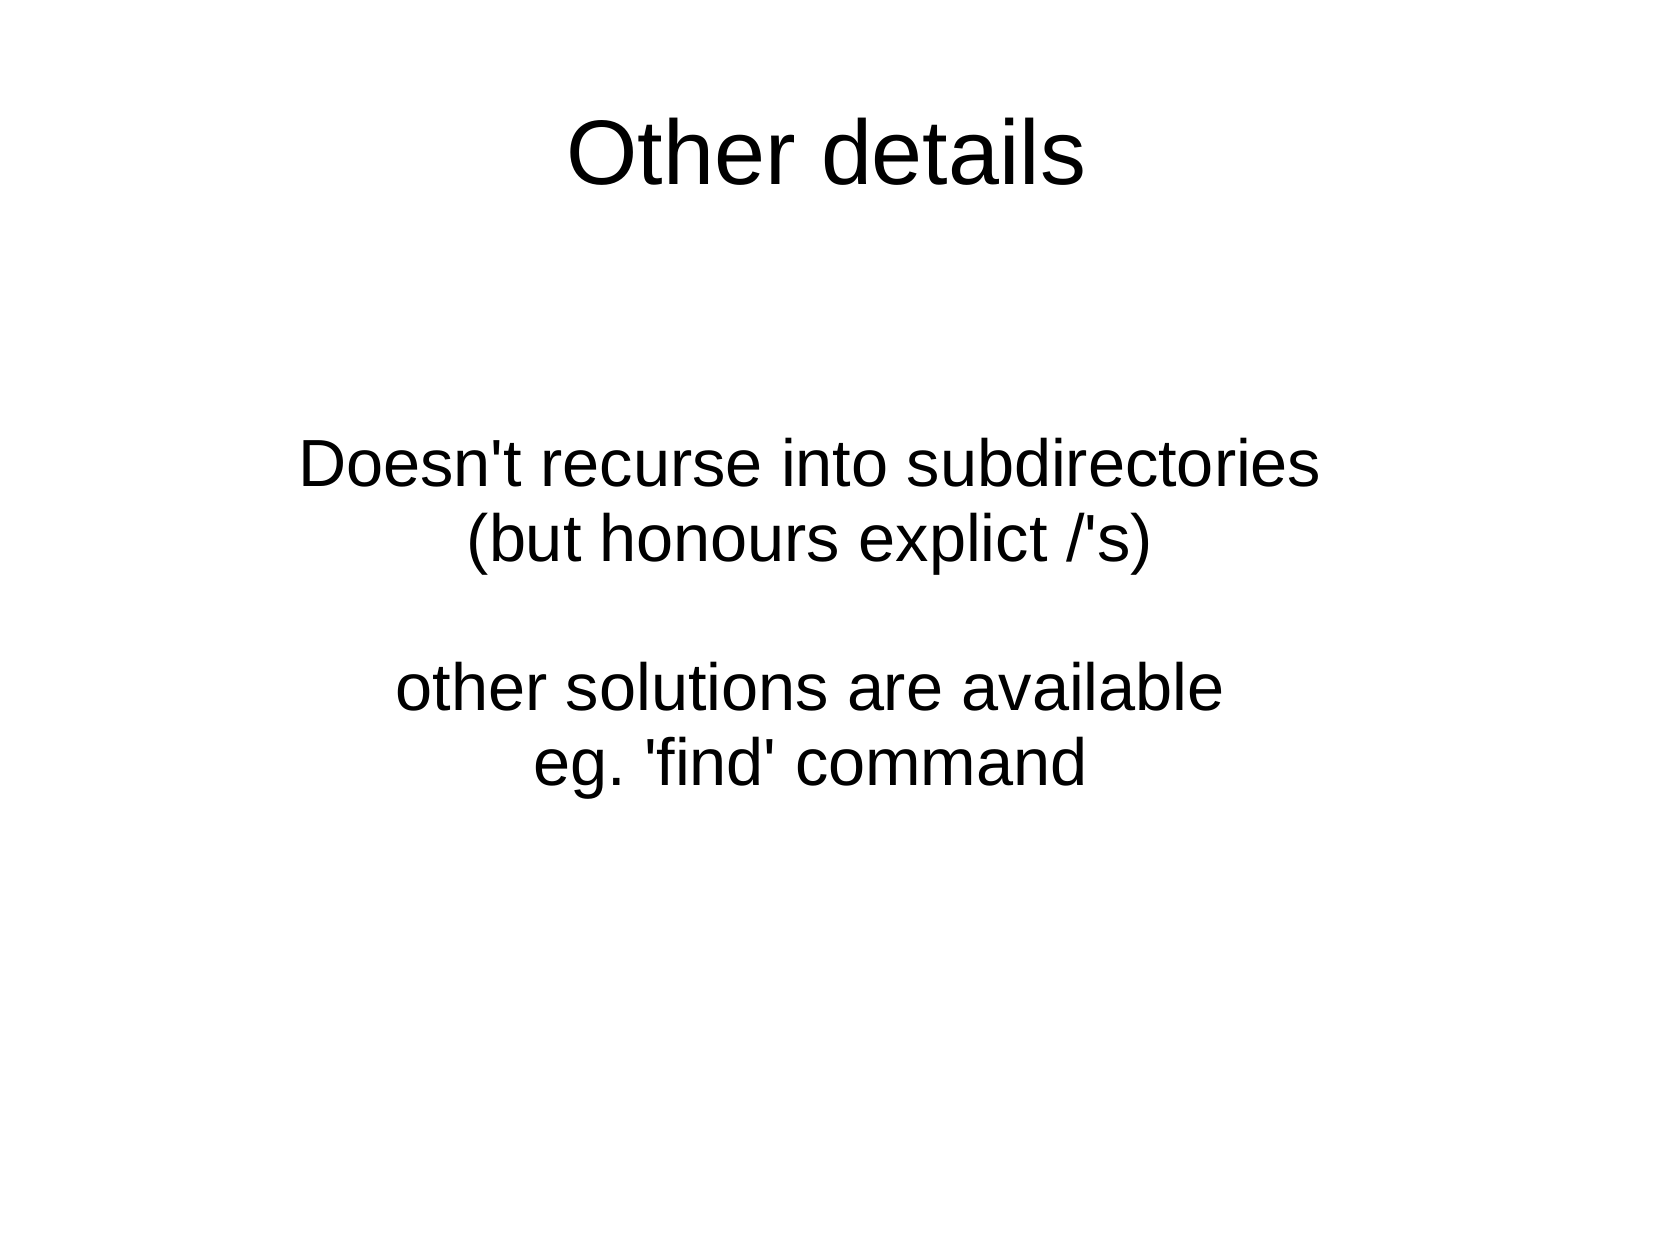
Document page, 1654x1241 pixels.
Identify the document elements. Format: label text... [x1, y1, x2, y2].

text_box Doesn't recurse into subdirectories (but honours explict /'s) other solutions are available eg. 'find' command [82, 290, 1538, 1010]
title Other details [82, 49, 1571, 257]
